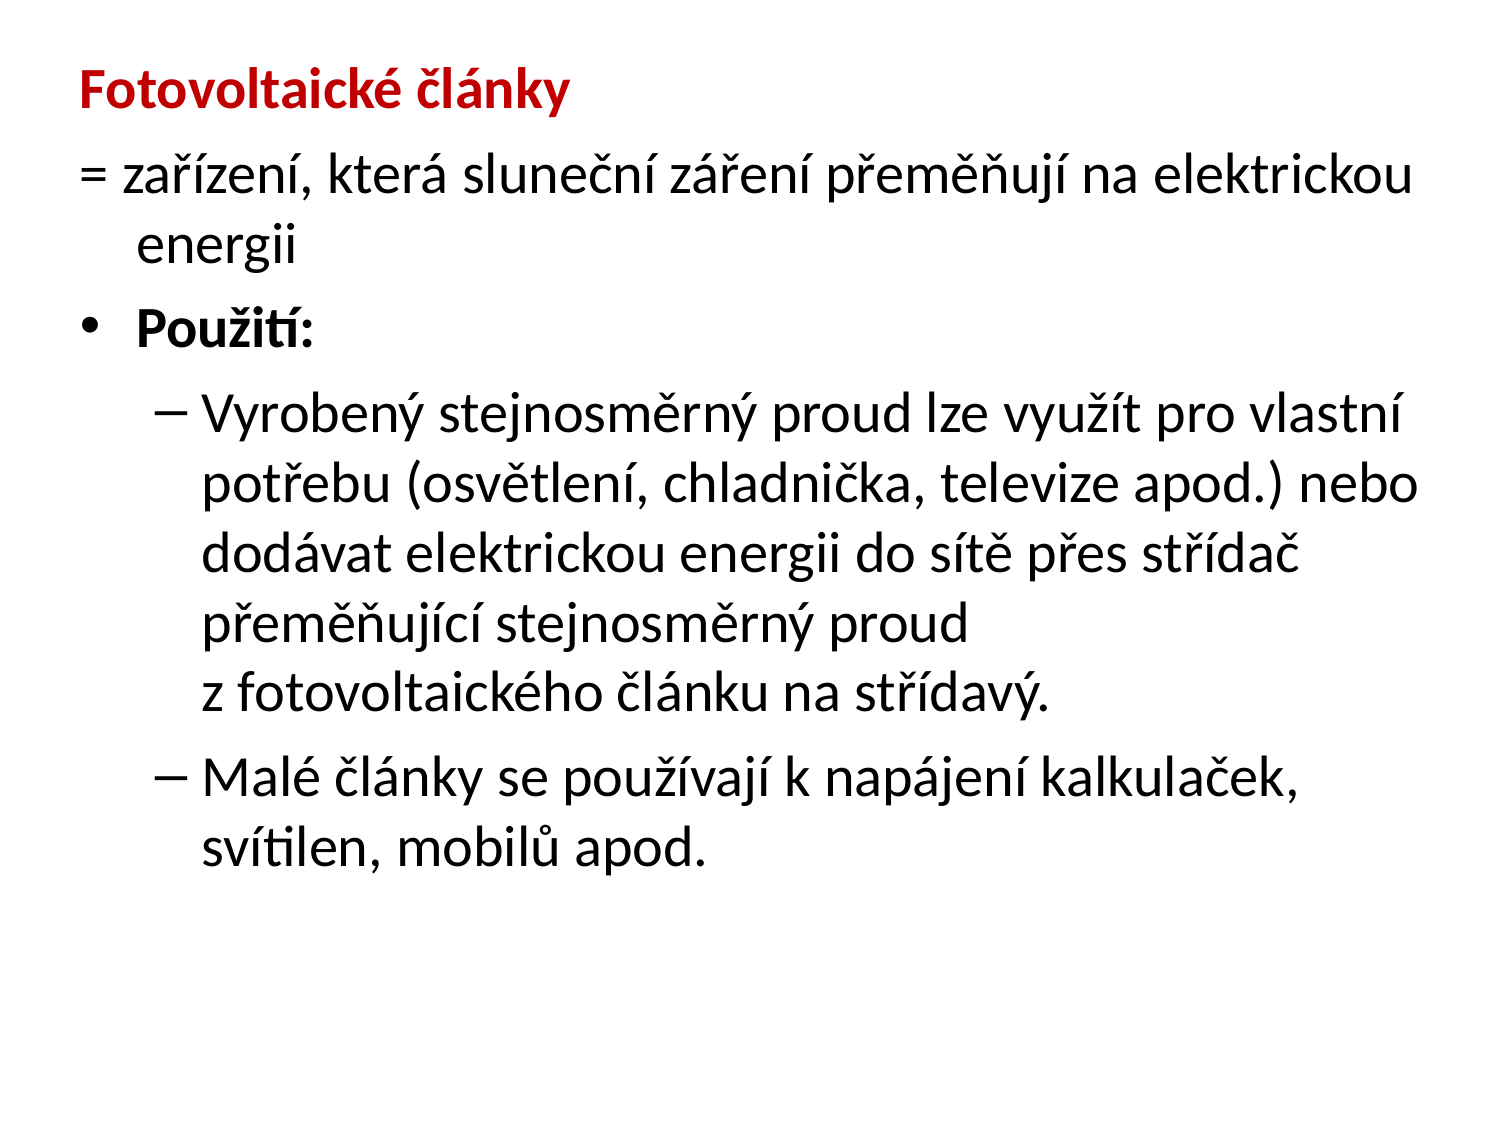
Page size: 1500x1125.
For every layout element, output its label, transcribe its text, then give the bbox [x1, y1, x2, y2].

list Fotovoltaické články = zařízení, která sluneční záření přeměňují na elektrickou energii Použití: Vyrobený stejnosměrný proud lze využít pro vlastní potřebu (osvětlení, chladnička, televize apod.) nebo dodávat elektrickou energii do sítě přes střídač přeměňující stejnosměrný proud z fotovoltaického článku na střídavý. Malé články se používají k napájení kalkulaček, svítilen, mobilů apod. [64, 42, 1436, 1095]
